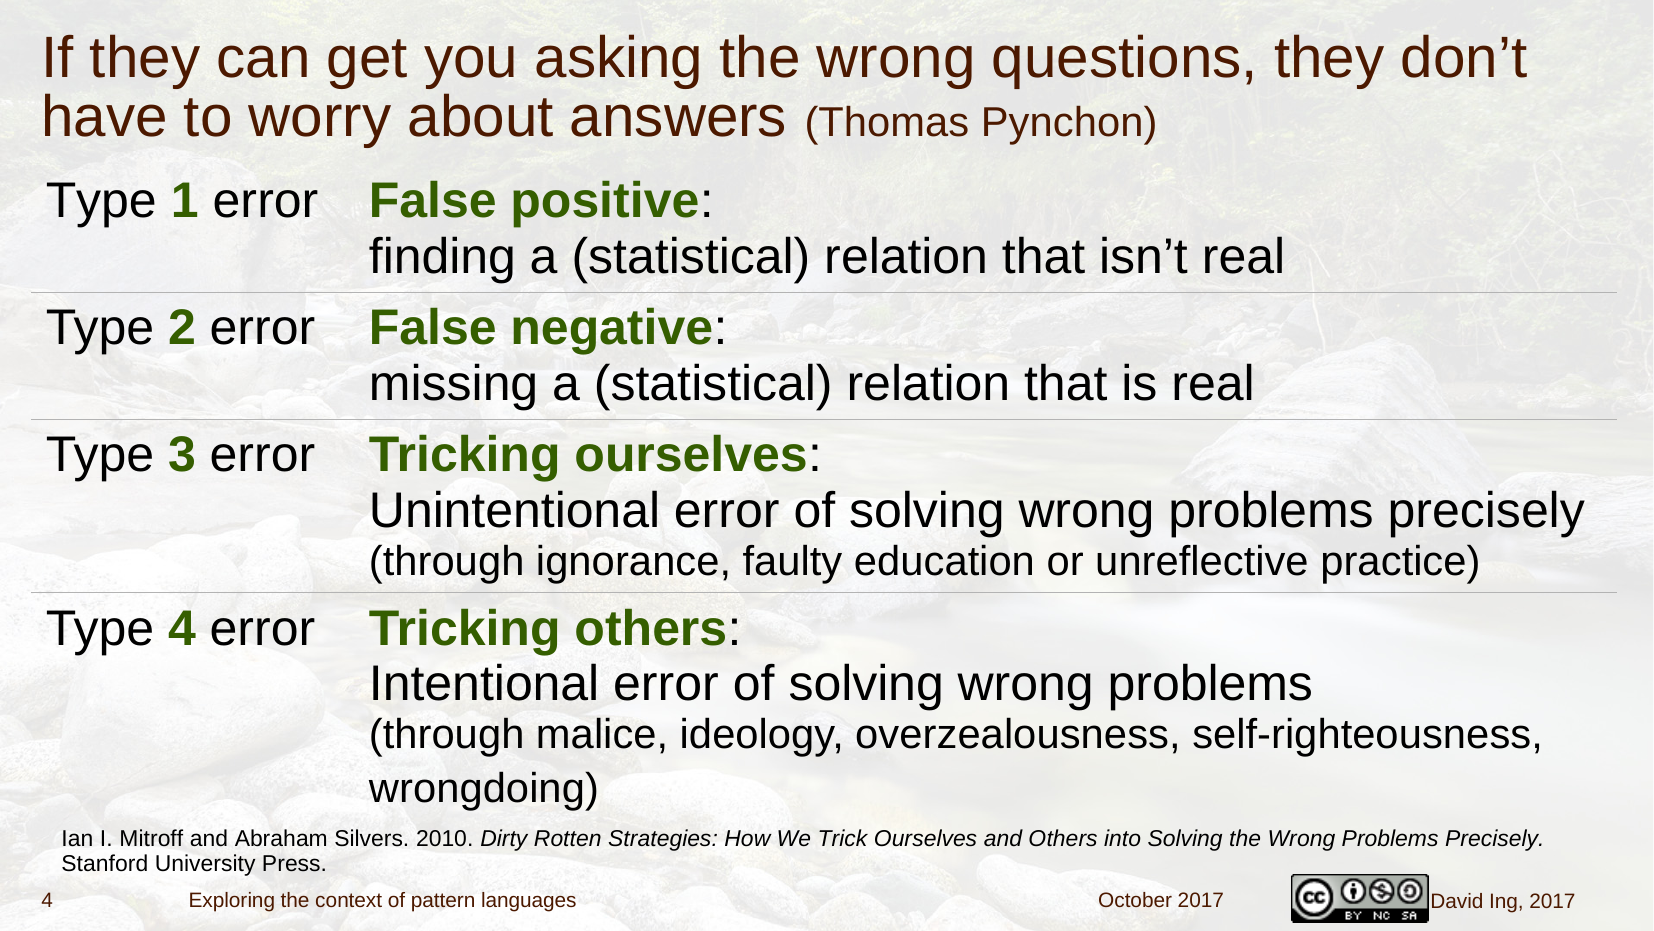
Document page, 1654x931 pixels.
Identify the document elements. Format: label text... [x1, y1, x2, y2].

table_cell Type 3 error [31, 420, 354, 592]
table_cell Type 4 error [31, 593, 354, 821]
table_header Type 1 error [31, 165, 354, 292]
table_header False positive: finding a (statistical) relation that isn’t real [354, 165, 1617, 292]
picture [0, 0, 1654, 931]
title If they can get you asking the wrong questions, they don’t have to worry about answers (Thomas Pynchon) [41, 30, 1613, 165]
table_cell Tricking others: Intentional error of solving wrong problems (through malice, ideology, overzealousness, self-righteousness, wrongdoing) [354, 593, 1617, 818]
table_cell Tricking ourselves: Unintentional error of solving wrong problems precisely (through ignorance, faulty education or unreflective practice) [354, 420, 1617, 592]
table_cell Type 2 error [31, 293, 354, 419]
text_box Ian I. Mitroff and Abraham Silvers. 2010. Dirty Rotten Strategies: How We Trick Ourselves and Others into Solving the Wrong Problems Precisely. Stanford University Press. [46, 818, 1631, 884]
table_cell False negative: missing a (statistical) relation that is real [354, 293, 1617, 419]
